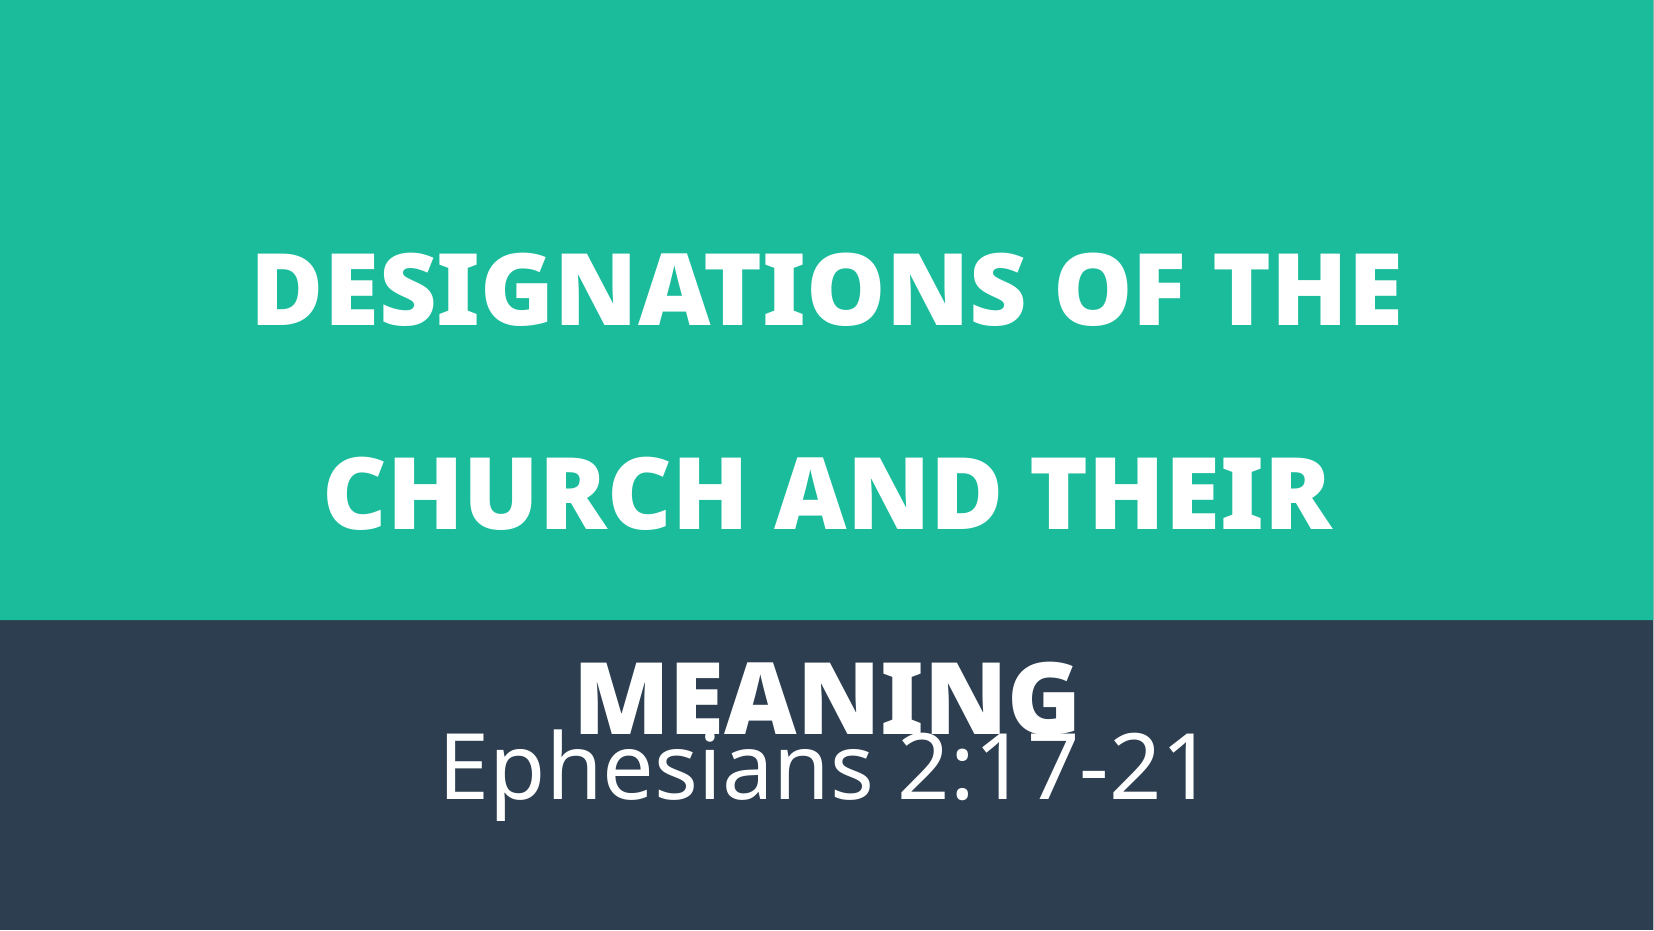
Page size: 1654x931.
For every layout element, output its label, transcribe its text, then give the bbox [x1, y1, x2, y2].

title DESIGNATIONS OF THE CHURCH AND THEIR MEANING [60, 300, 1596, 614]
subtitle Ephesians 2:17-21 [59, 642, 1595, 886]
